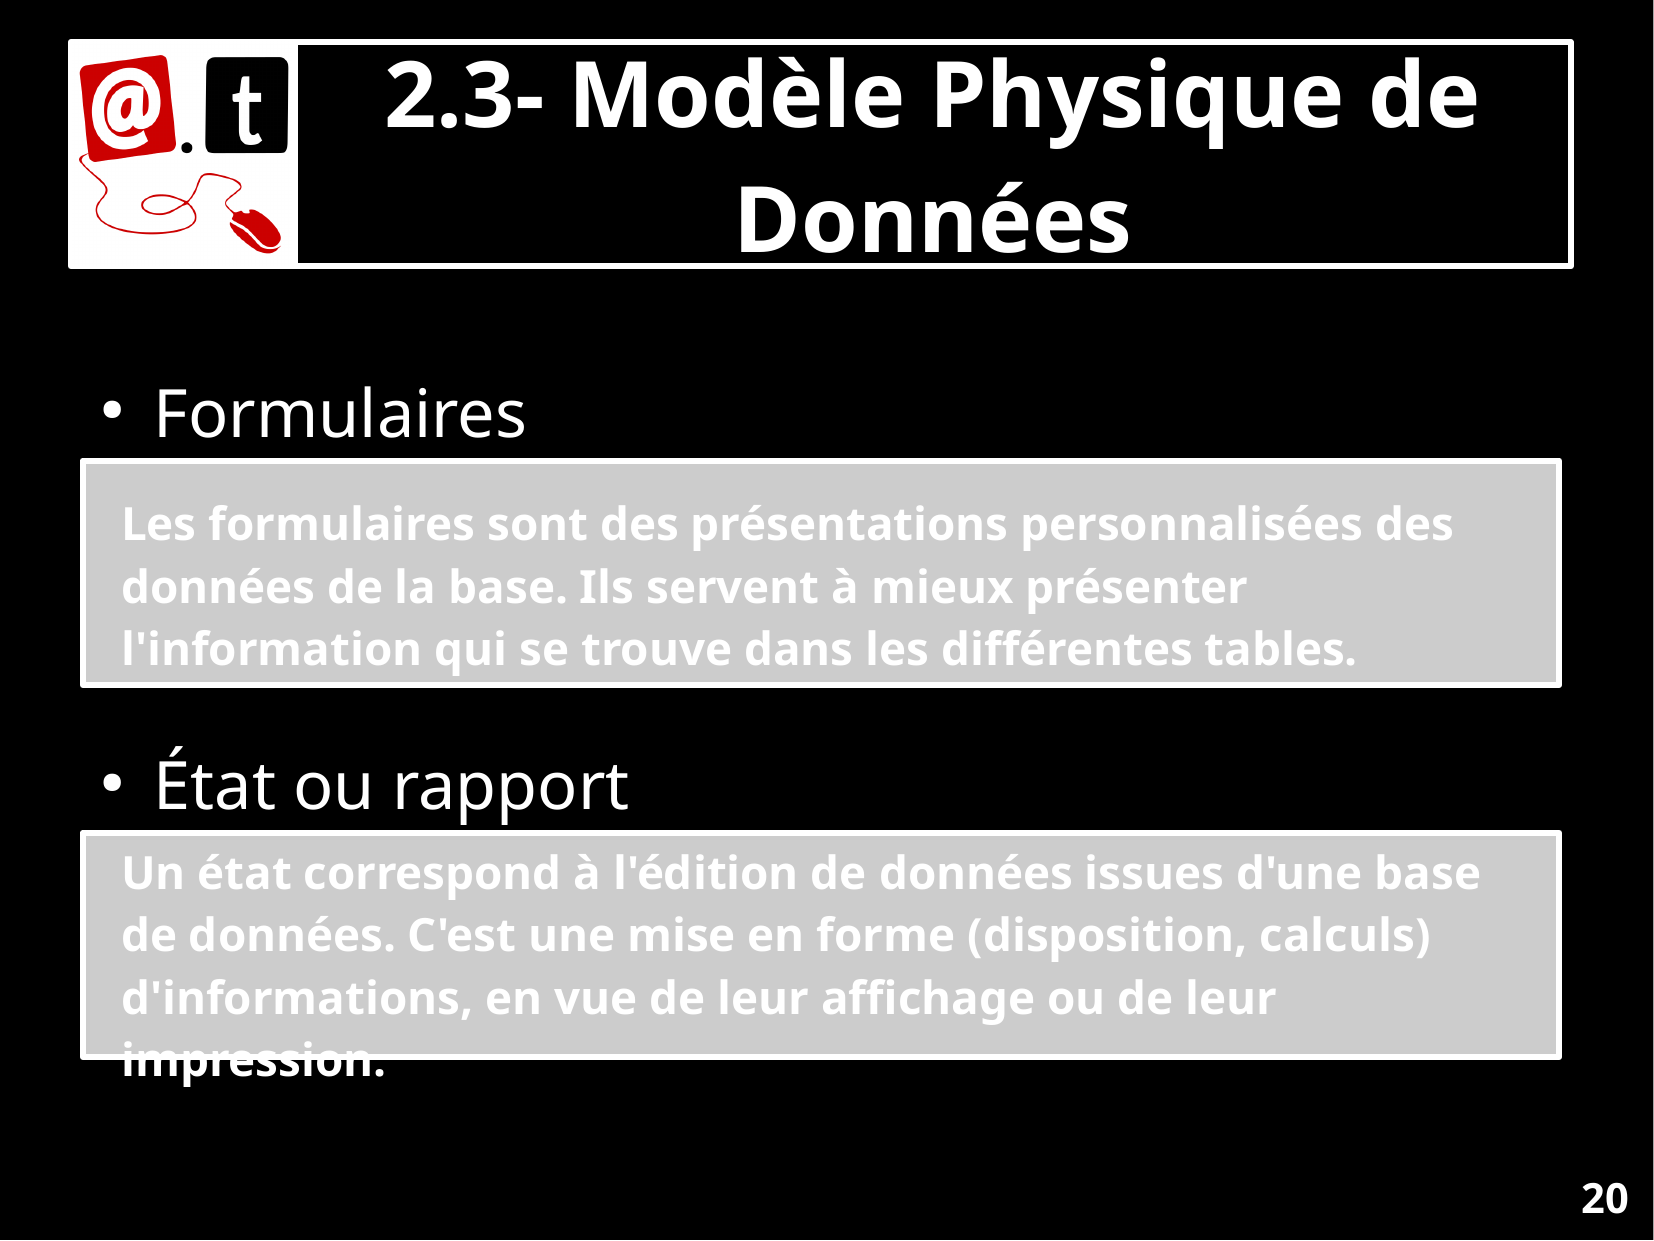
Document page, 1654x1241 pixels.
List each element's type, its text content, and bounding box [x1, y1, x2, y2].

text_box [82, 832, 1560, 1058]
title 2.3- Modèle Physique de Données [295, 41, 1571, 267]
list Formulaires État ou rapport [82, 366, 1571, 1099]
text_box [82, 460, 1560, 686]
text_box Un état correspond à l'édition de données issues d'une base de données. C'est une mise en forme (disposition, calculs) d'informations, en vue de leur affichage ou de leur impression. [106, 832, 1560, 1036]
text_box Les formulaires sont des présentations personnalisées des données de la base. Ils servent à mieux présenter l'information qui se trouve dans les différentes tables. [106, 484, 1536, 688]
picture [72, 43, 292, 266]
